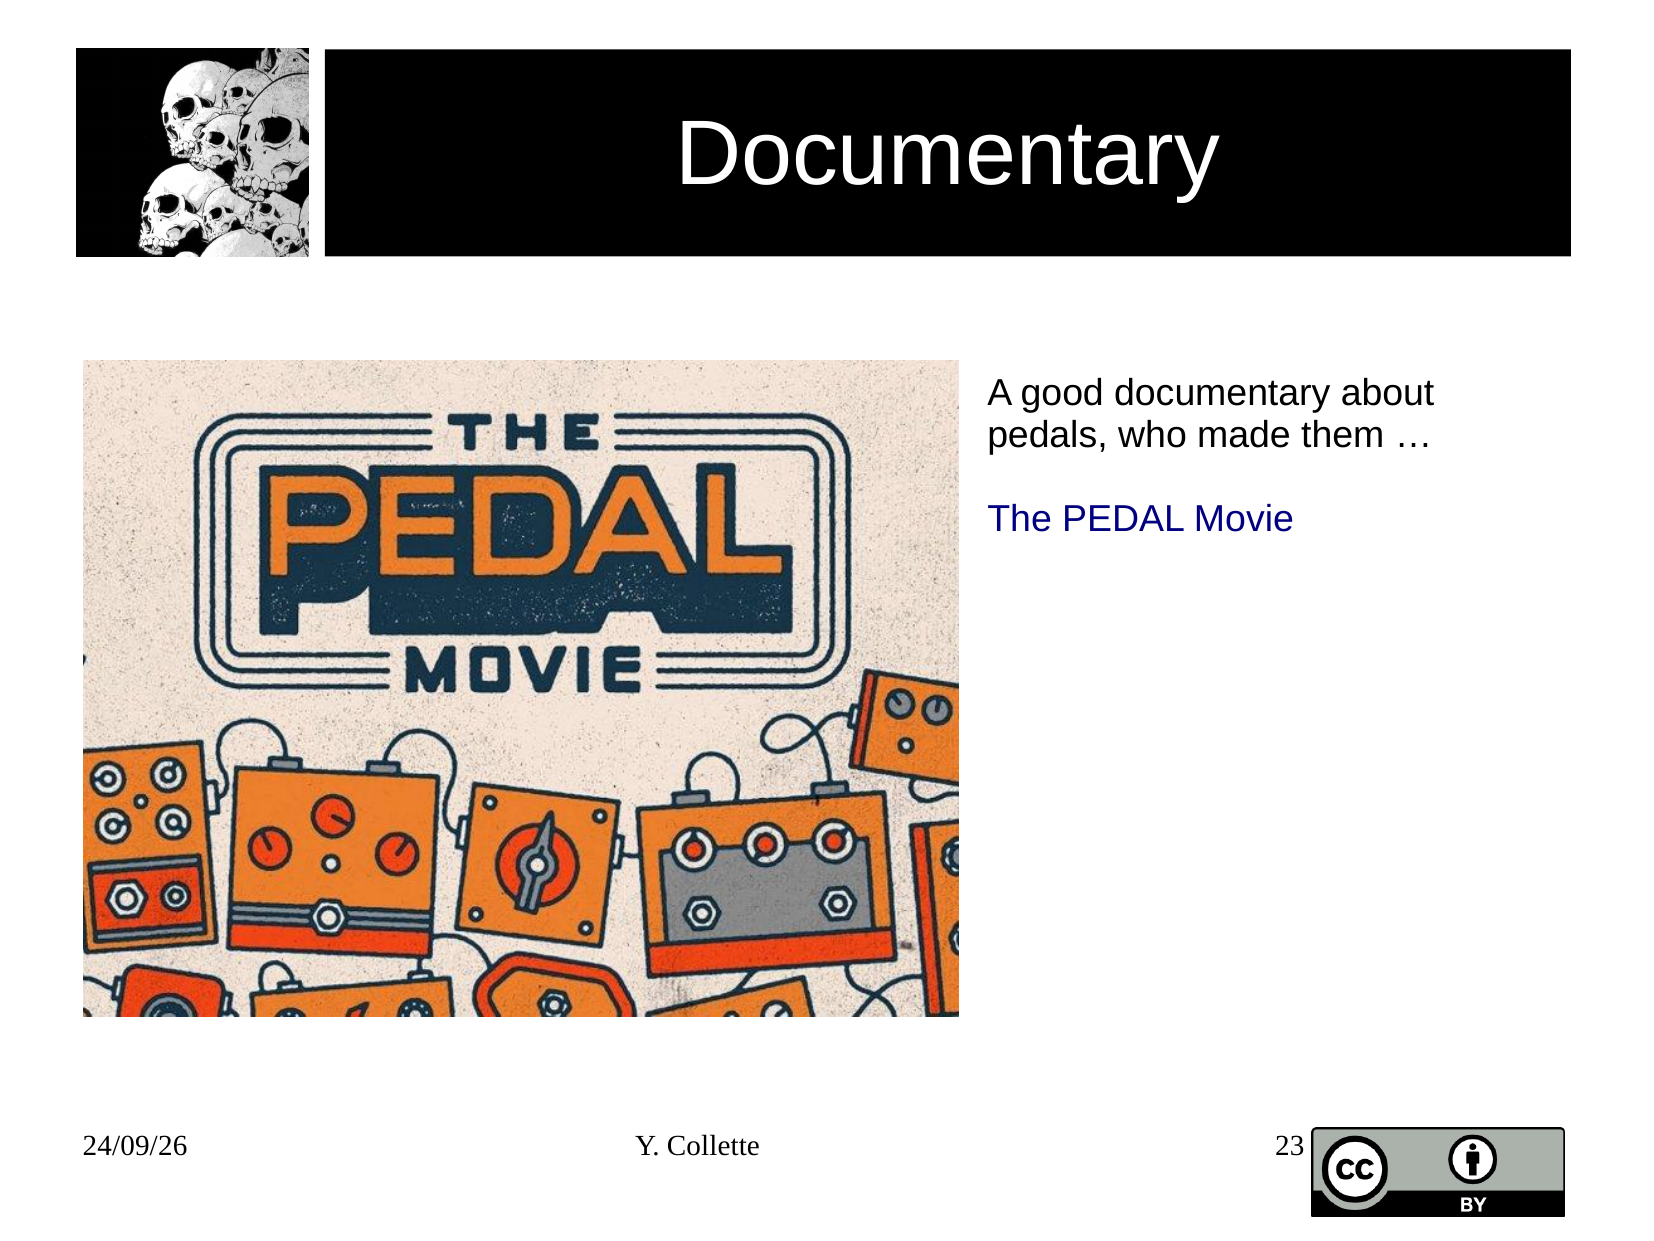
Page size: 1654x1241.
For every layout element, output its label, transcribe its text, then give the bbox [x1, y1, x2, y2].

picture [76, 48, 309, 257]
title Documentary [324, 49, 1571, 257]
text_box A good documentary about pedals, who made them … The PEDAL Movie [972, 363, 1554, 547]
picture [1311, 1127, 1565, 1217]
picture [83, 360, 959, 1017]
